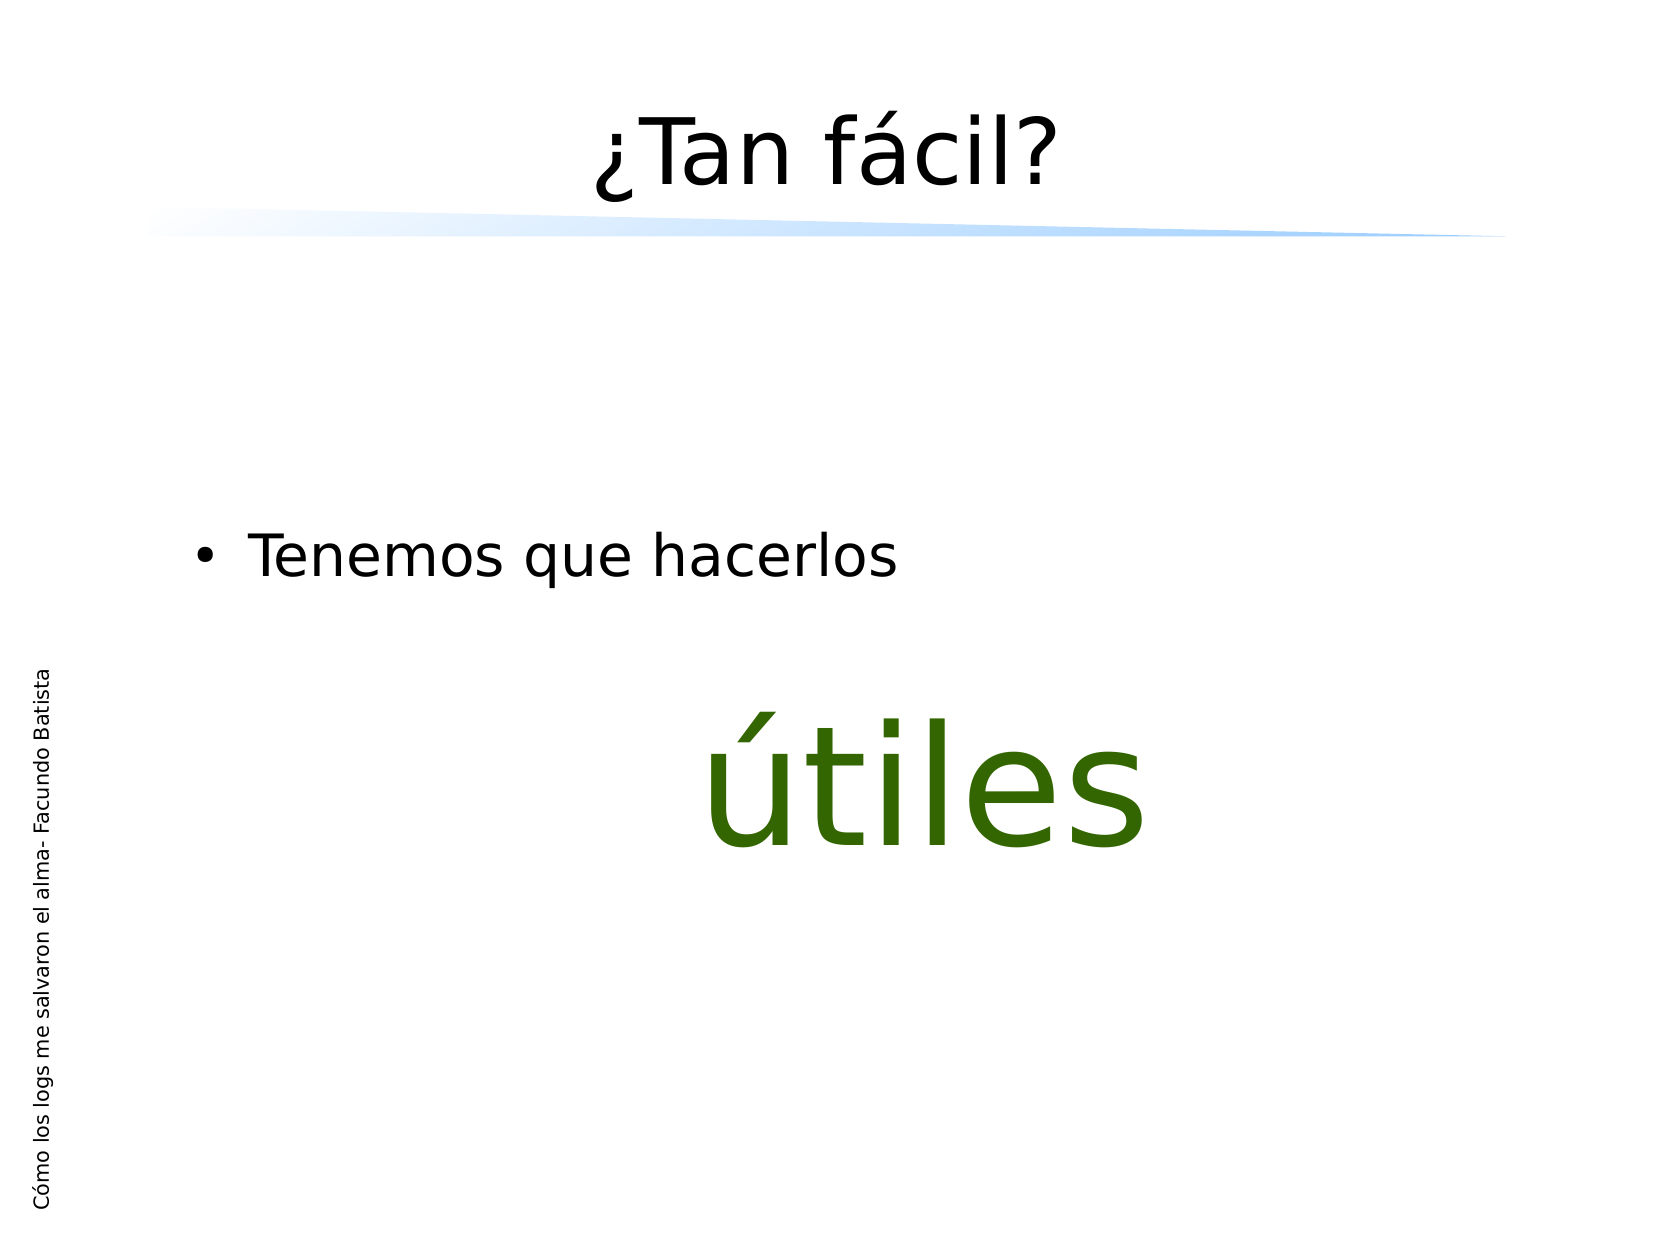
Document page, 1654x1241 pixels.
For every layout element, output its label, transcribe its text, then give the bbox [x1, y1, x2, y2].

list Tenemos que hacerlos útiles [177, 354, 1571, 1109]
title ¿Tan fácil? [82, 49, 1571, 257]
